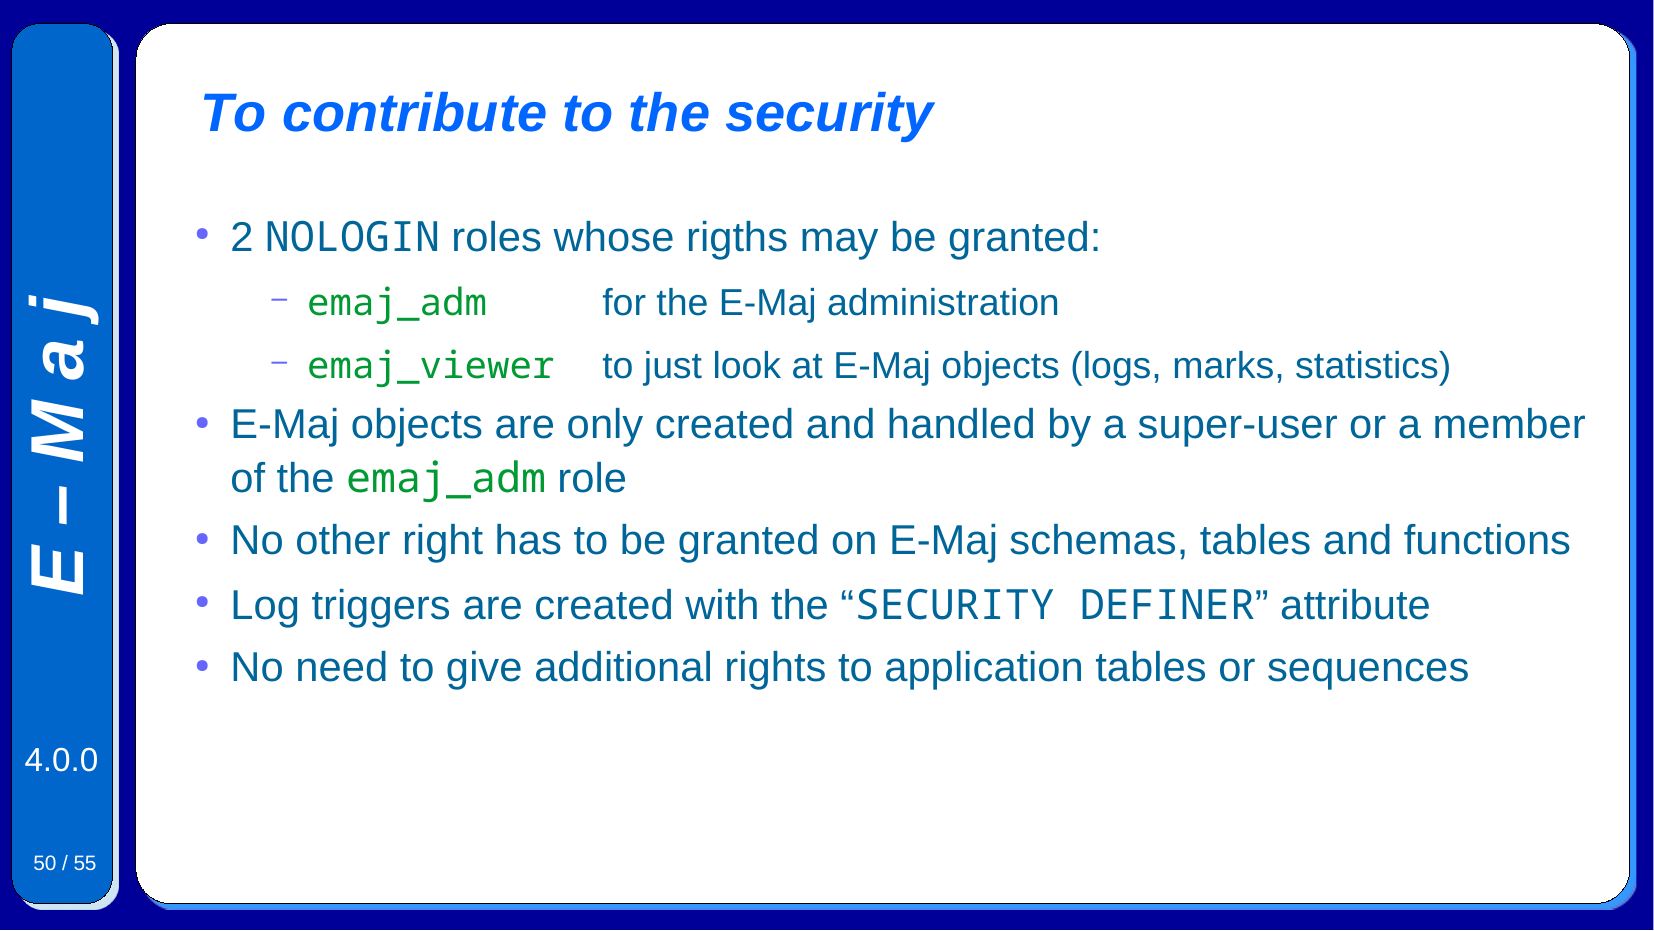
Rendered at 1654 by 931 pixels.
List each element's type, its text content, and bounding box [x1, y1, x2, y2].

list 2 NOLOGIN roles whose rigths may be granted: emaj_adm for the E-Maj administration emaj_viewer to just look at E-Maj objects (logs, marks, statistics) E-Maj objects are only created and handled by a super-user or a member of the emaj_adm role No other right has to be granted on E-Maj schemas, tables and functions Log triggers are created with the “SECURITY DEFINER” attribute No need to give additional rights to application tables or sequences [177, 206, 1587, 827]
title To contribute to the security [200, 34, 1575, 191]
